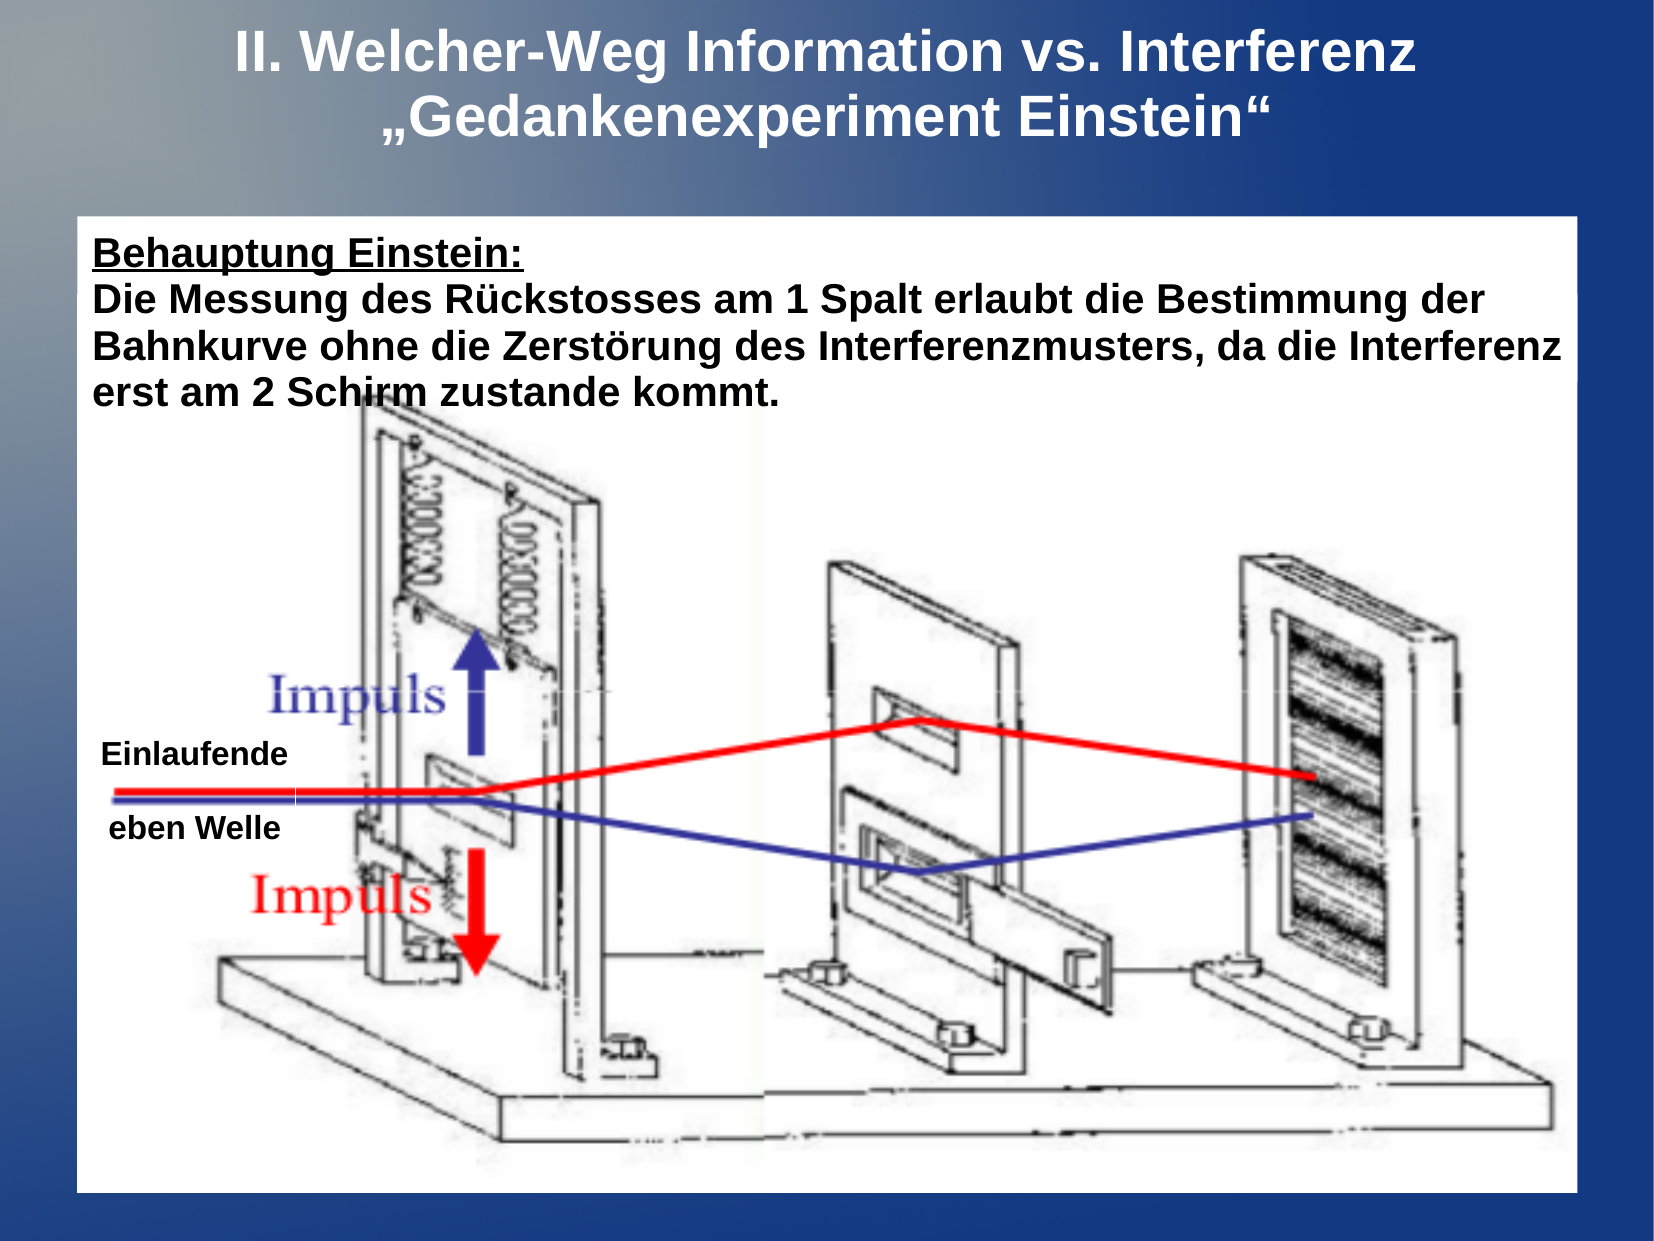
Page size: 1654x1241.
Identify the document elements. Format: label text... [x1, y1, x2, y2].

picture [0, 0, 1654, 1241]
title II. Welcher-Weg Information vs. Interferenz „Gedankenexperiment Einstein“ [82, 18, 1571, 149]
text_box Einlaufende eben Welle [94, 744, 296, 839]
text_box Behauptung Einstein: Die Messung des Rückstosses am 1 Spalt erlaubt die Bestimmung der Bahnkurve ohne die Zerstörung des Interferenzmusters, da die Interferenz erst am 2 Schirm zustande kommt. [77, 216, 1578, 382]
